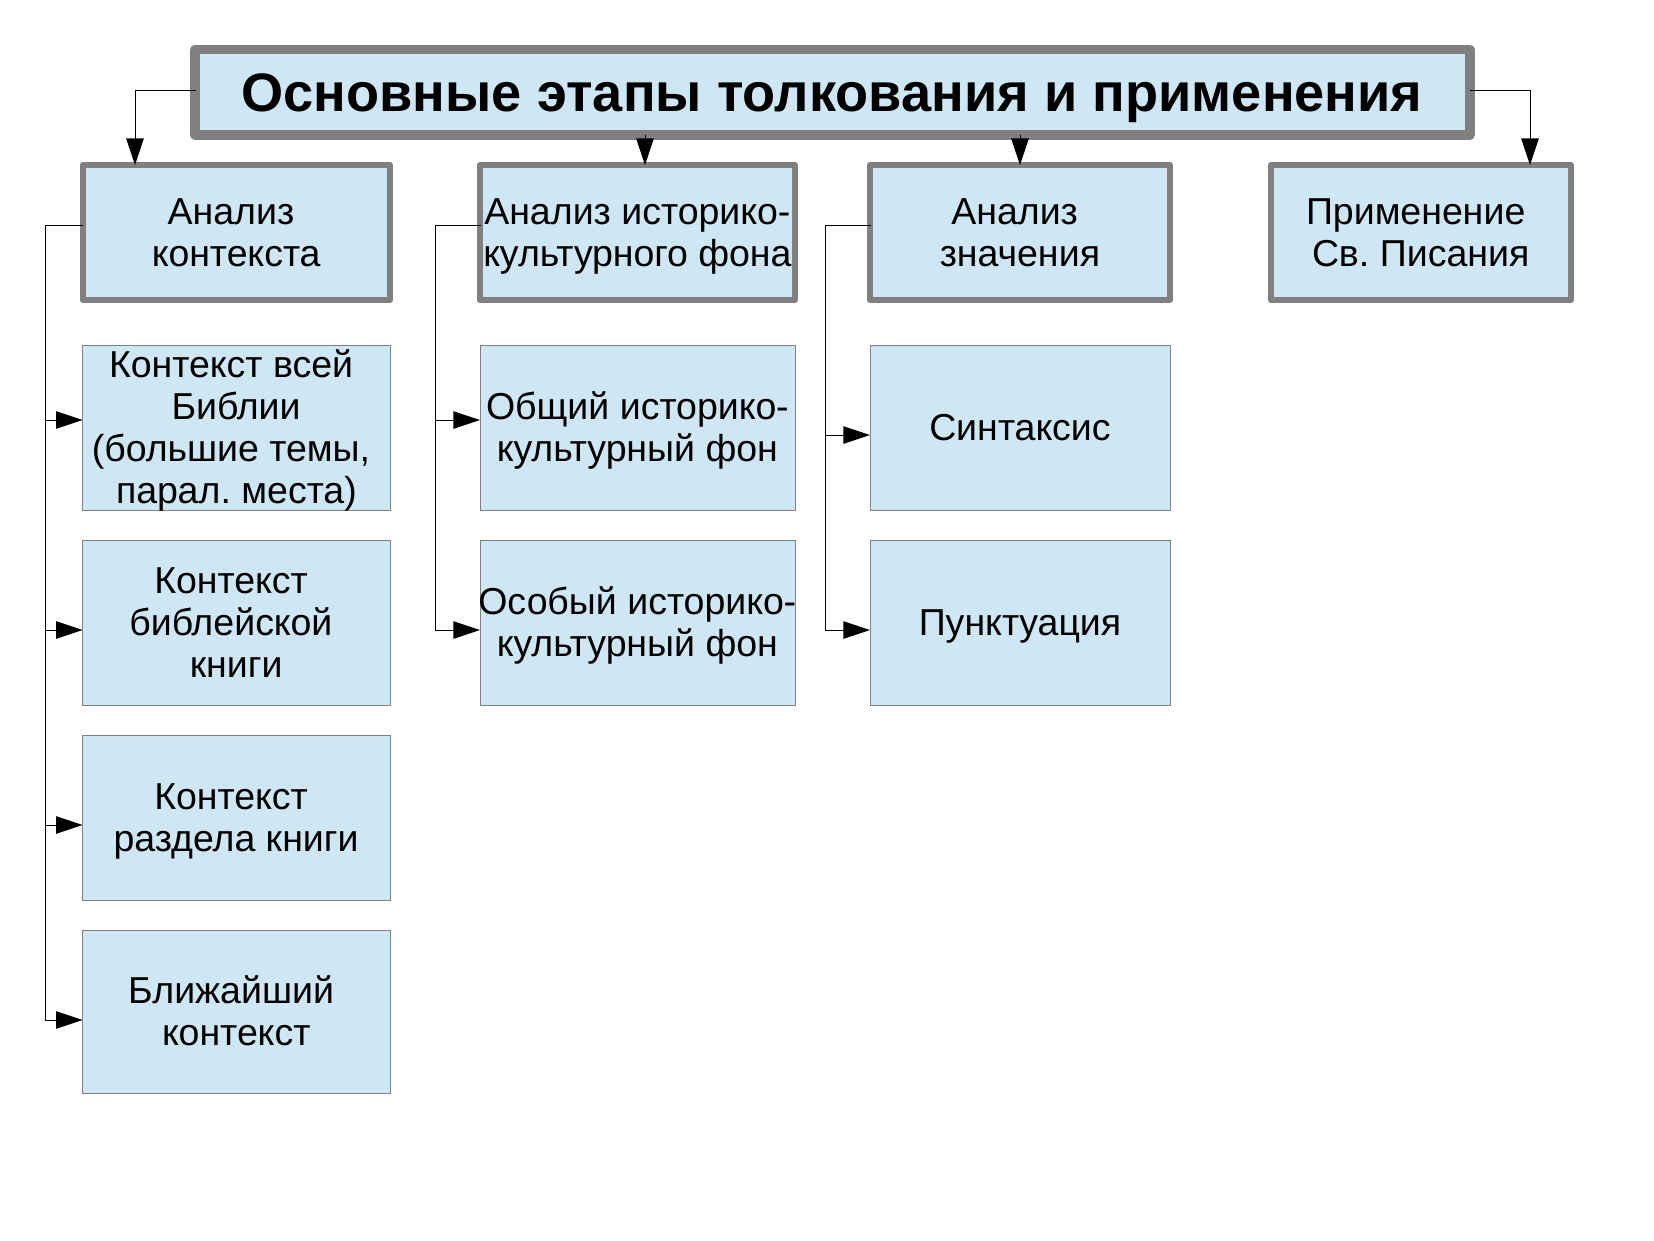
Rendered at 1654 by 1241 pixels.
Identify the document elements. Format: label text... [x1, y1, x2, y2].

text_box Основные этапы толкования и применения [195, 49, 1471, 136]
text_box Пунктуация [870, 540, 1171, 706]
text_box Анализ историко- культурного фона [480, 165, 796, 301]
text_box Общий историко- культурный фон [480, 345, 796, 511]
text_box Анализ значения [870, 165, 1171, 301]
text_box Контекст библейской книги [82, 540, 391, 706]
text_box Анализ контекста [82, 165, 391, 301]
text_box Контекст всей Библии (большие темы, парал. места) [82, 345, 391, 511]
text_box Особый историко- культурный фон [480, 540, 796, 706]
text_box Контекст раздела книги [82, 735, 391, 901]
text_box Применение Св. Писания [1270, 165, 1571, 301]
text_box Синтаксис [870, 345, 1171, 511]
text_box Ближайший контекст [82, 930, 391, 1094]
